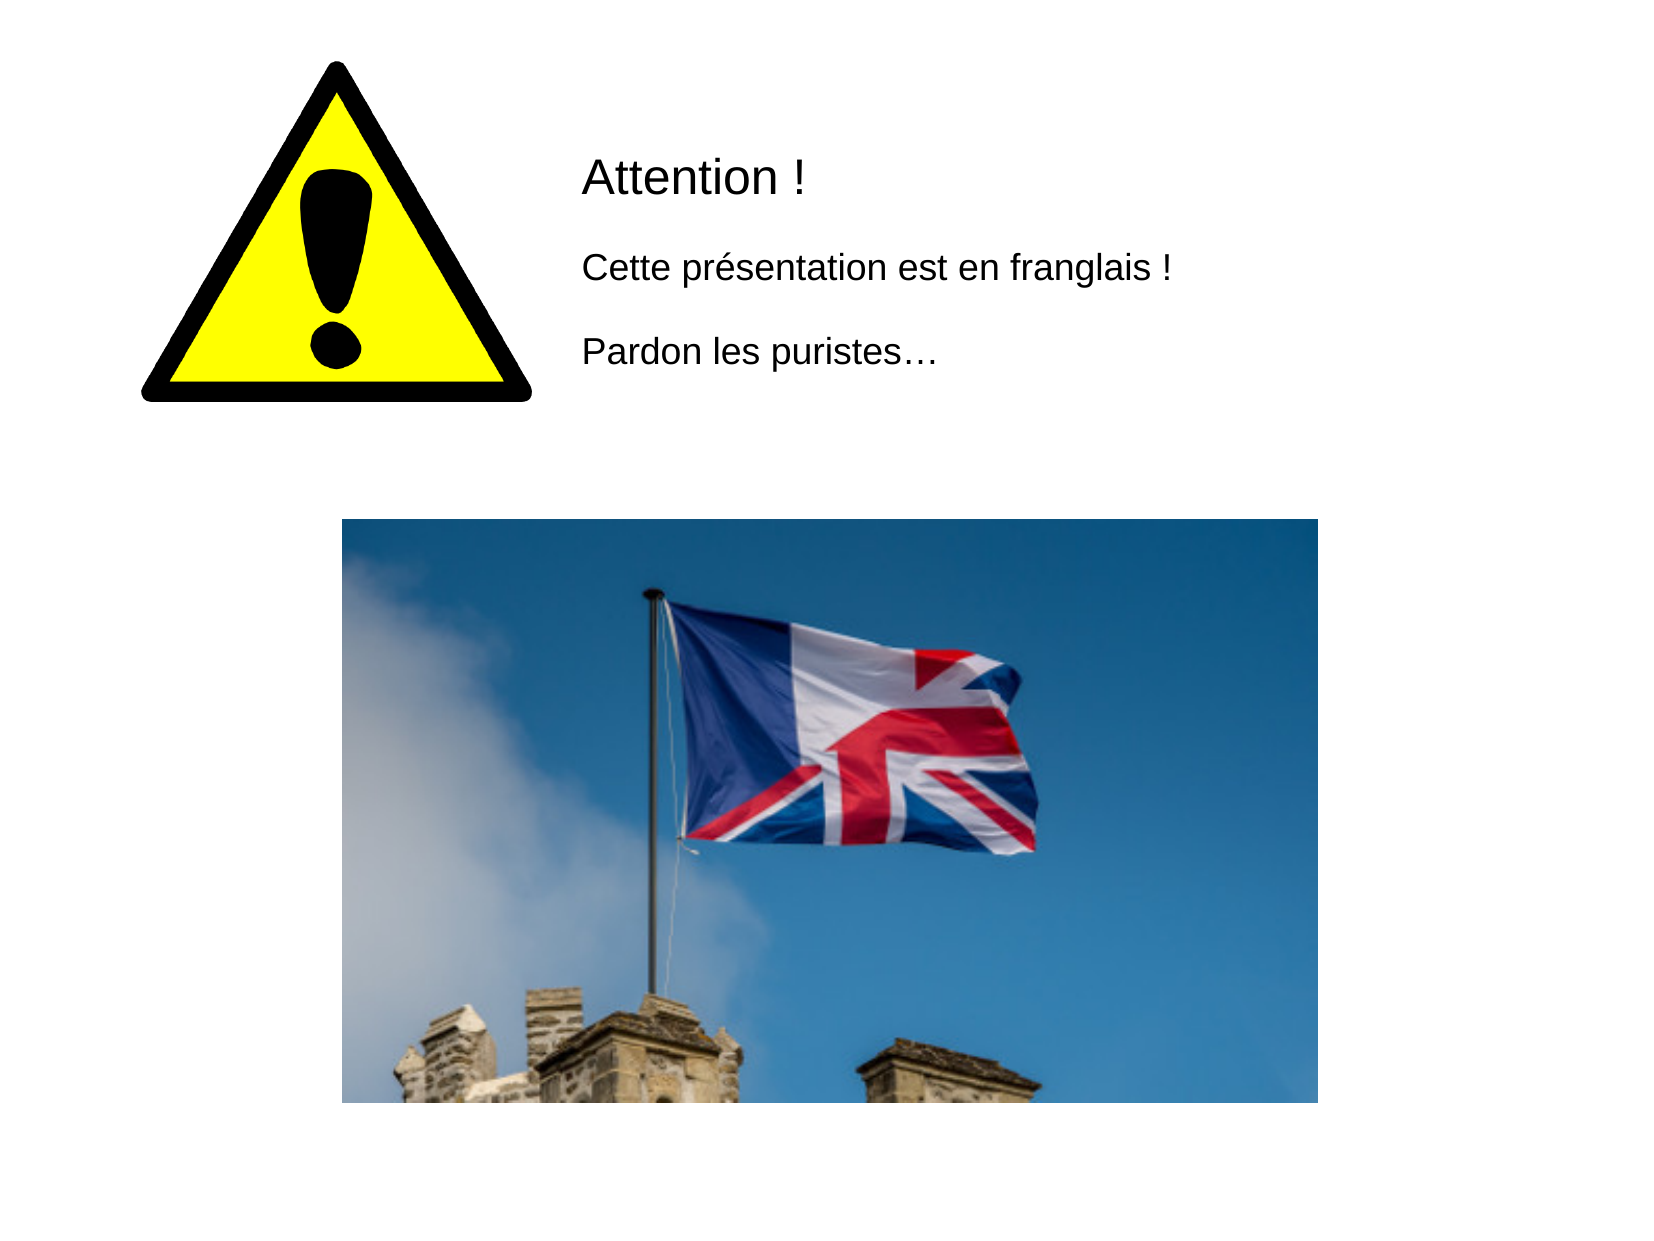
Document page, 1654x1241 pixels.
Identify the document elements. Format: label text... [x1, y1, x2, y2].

text_box Attention ! Cette présentation est en franglais ! Pardon les puristes… [566, 141, 1312, 379]
picture [342, 519, 1318, 1103]
picture [141, 61, 532, 402]
